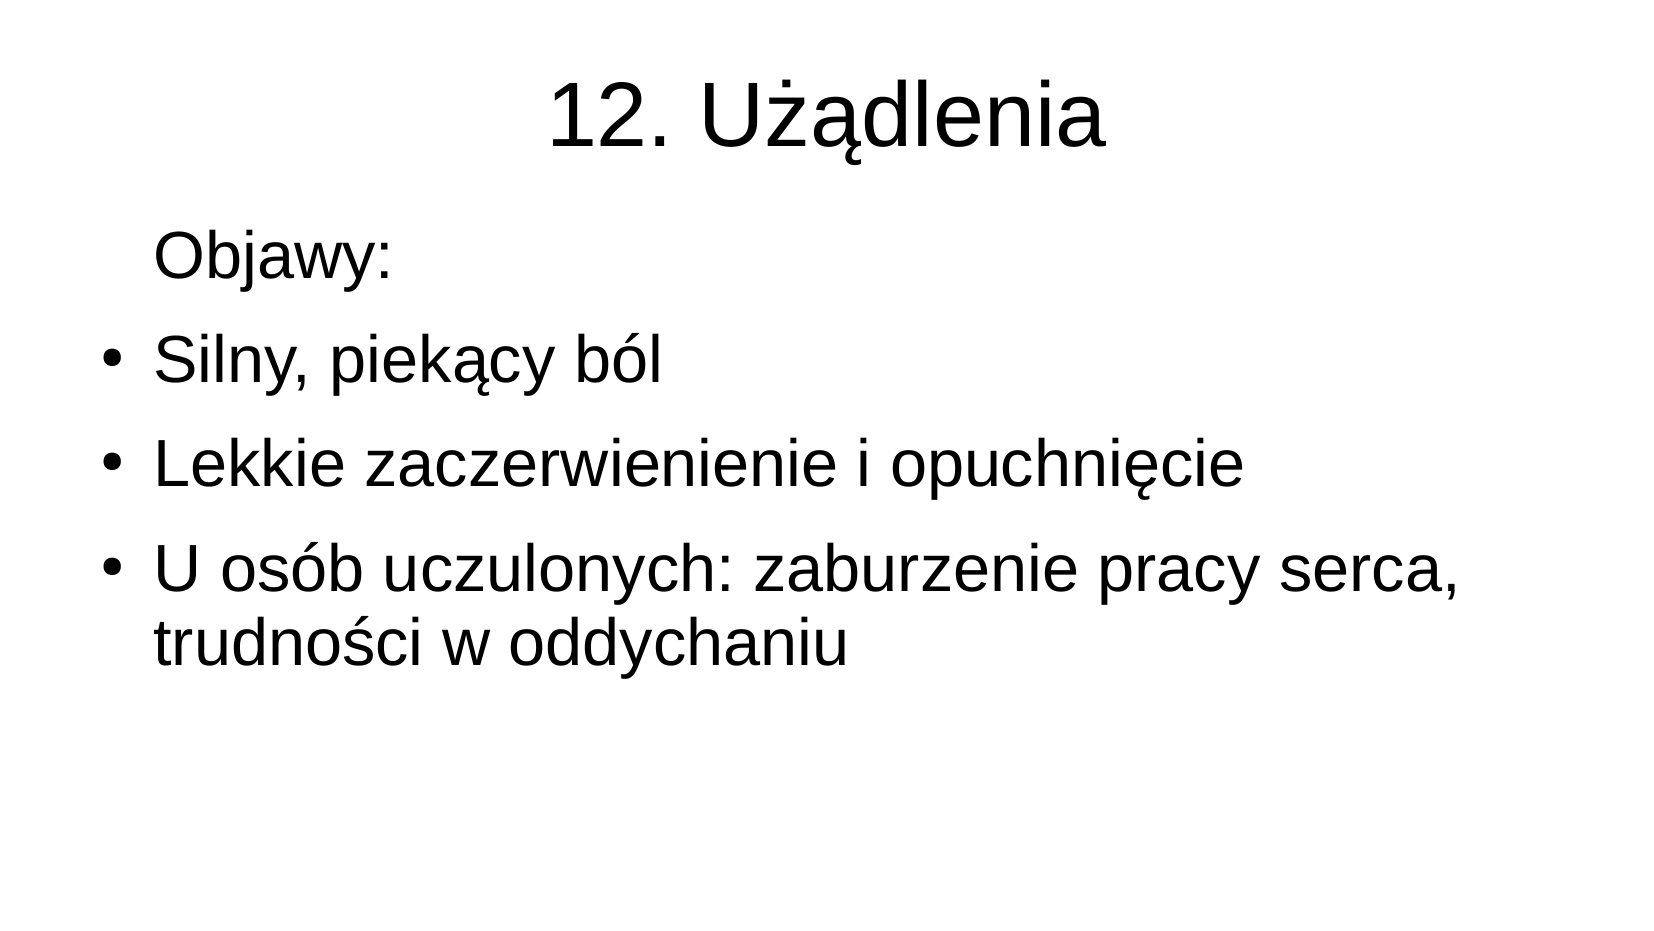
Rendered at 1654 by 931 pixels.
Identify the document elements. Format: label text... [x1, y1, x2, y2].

title 12. Użądlenia [82, 37, 1571, 193]
list Objawy: Silny, piekący ból Lekkie zaczerwienienie i opuchnięcie U osób uczulonych: zaburzenie pracy serca, trudności w oddychaniu [82, 217, 1571, 758]
